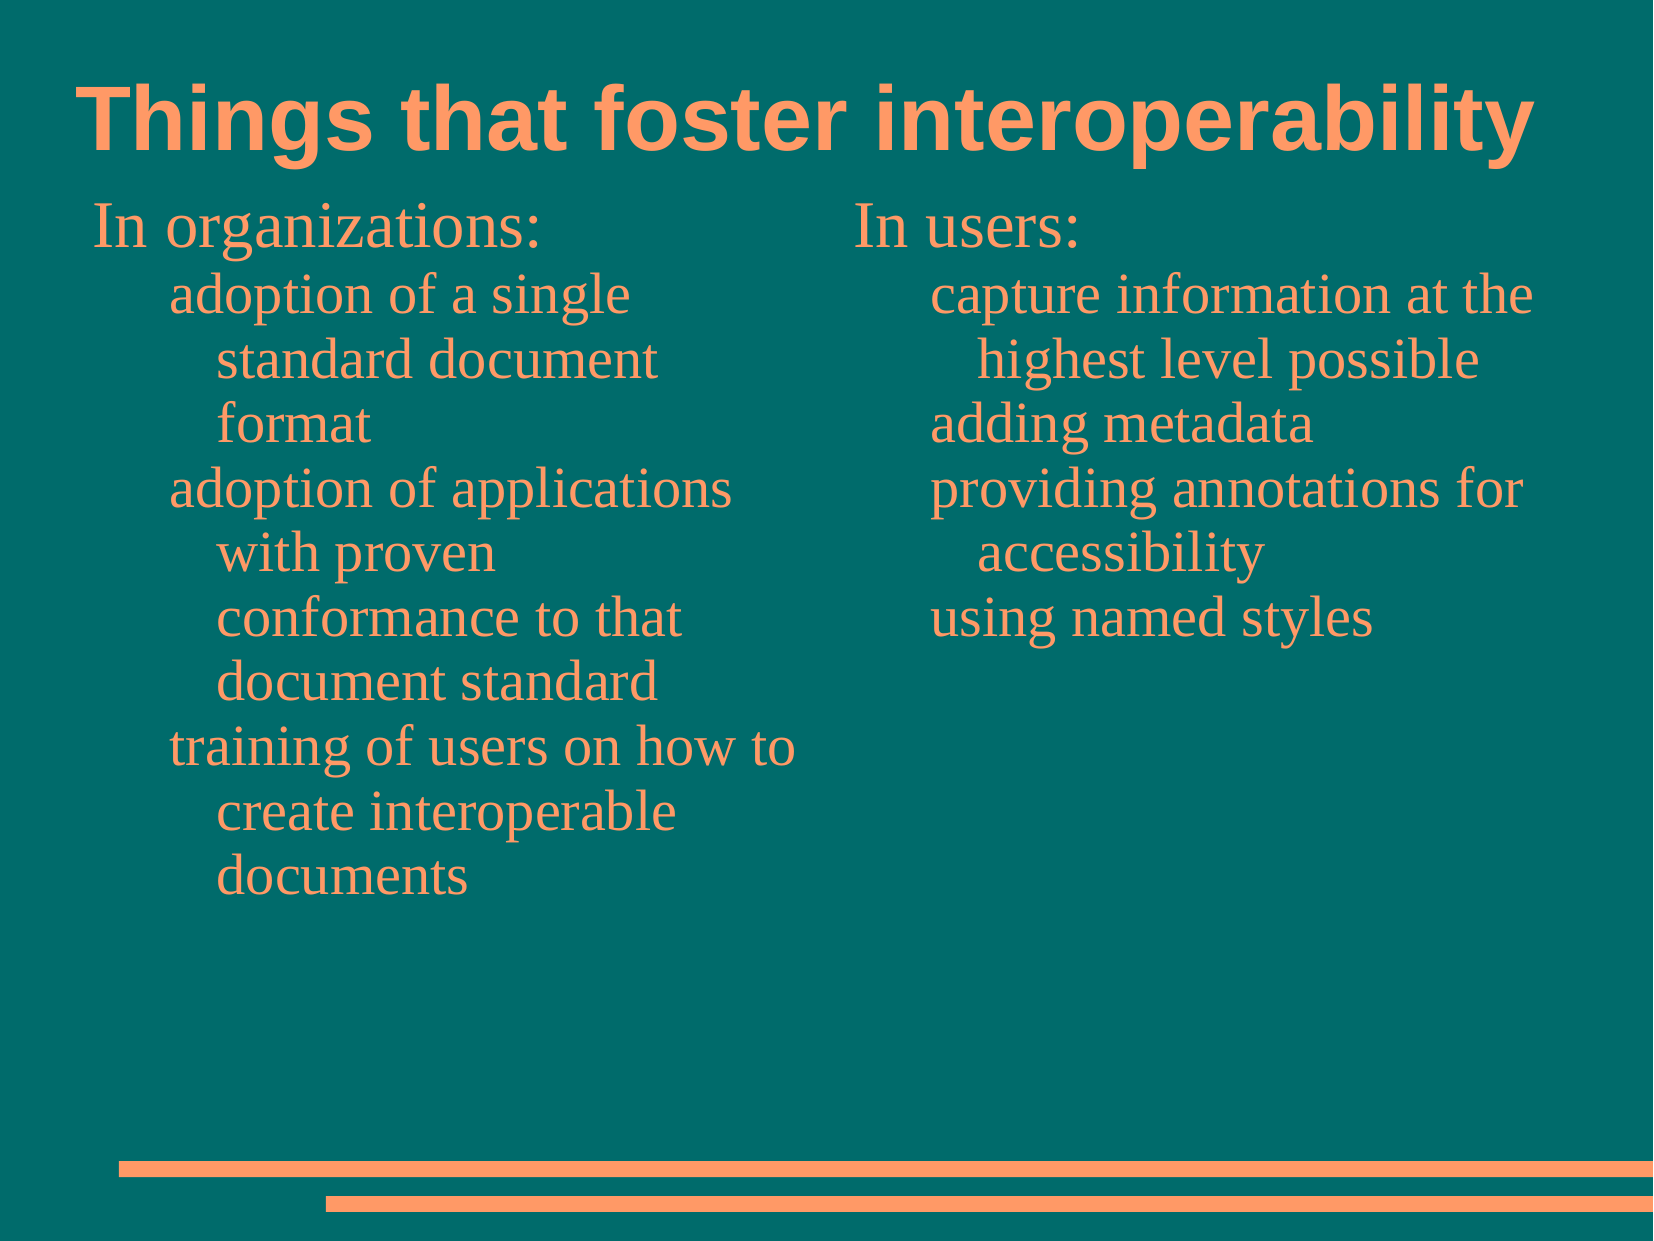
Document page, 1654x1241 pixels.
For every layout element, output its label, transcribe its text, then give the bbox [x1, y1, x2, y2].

list In users: capture information at the highest level possible adding metadata providing annotations for accessibility using named styles [835, 187, 1561, 1133]
title Things that foster interoperability [75, 15, 1576, 223]
list In organizations: adoption of a single standard document format adoption of applications with proven conformance to that document standard training of users on how to create interoperable documents [75, 187, 800, 1133]
